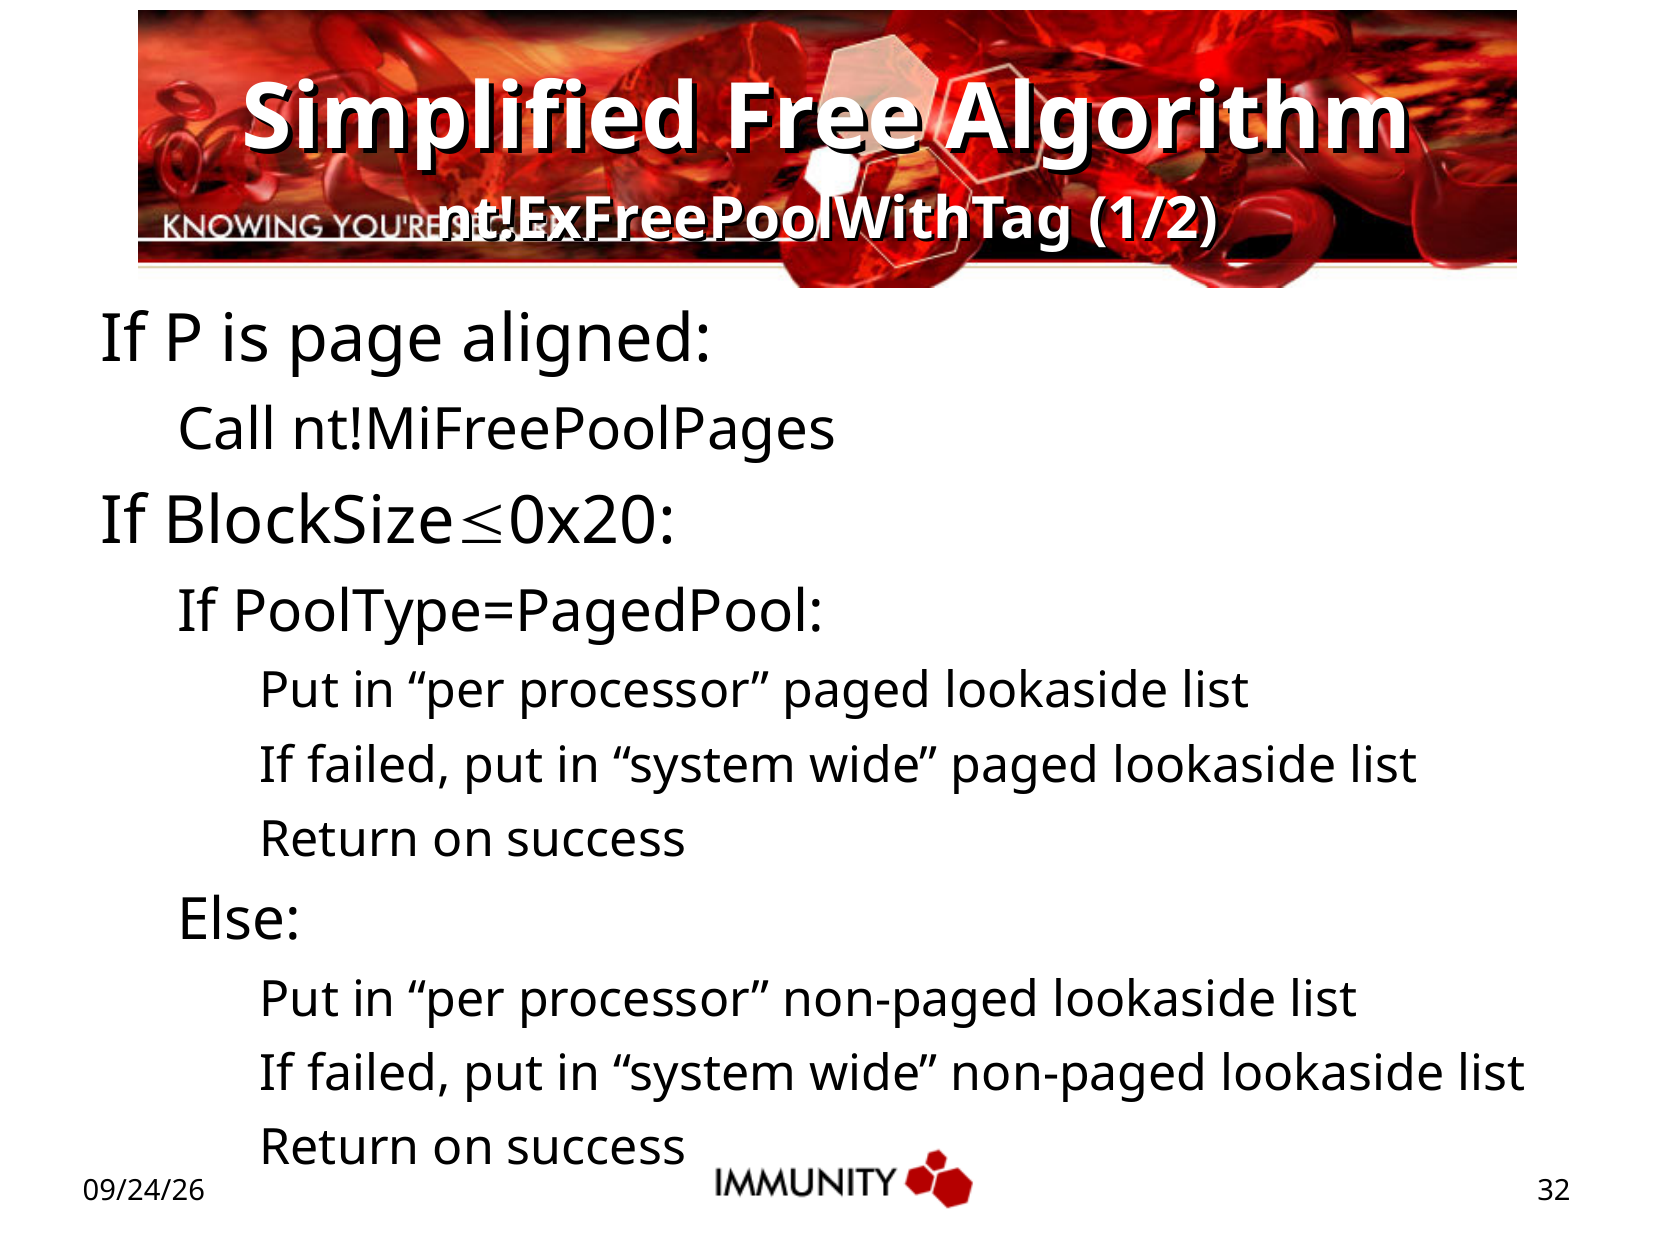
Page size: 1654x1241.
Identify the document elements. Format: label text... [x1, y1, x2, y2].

list If P is page aligned: Call nt!MiFreePoolPages If BlockSize0x20: If PoolType=PagedPool: Put in “per processor” paged lookaside list If failed, put in “system wide” paged lookaside list Return on success Else: Put in “per processor” non-paged lookaside list If failed, put in “system wide” non-paged lookaside list Return on success [82, 290, 1571, 1094]
picture [138, 257, 1517, 288]
picture [138, 10, 1517, 49]
title Simplified Free Algorithm nt!ExFreePoolWithTag (1/2) [82, 49, 1571, 257]
picture [694, 1130, 984, 1235]
